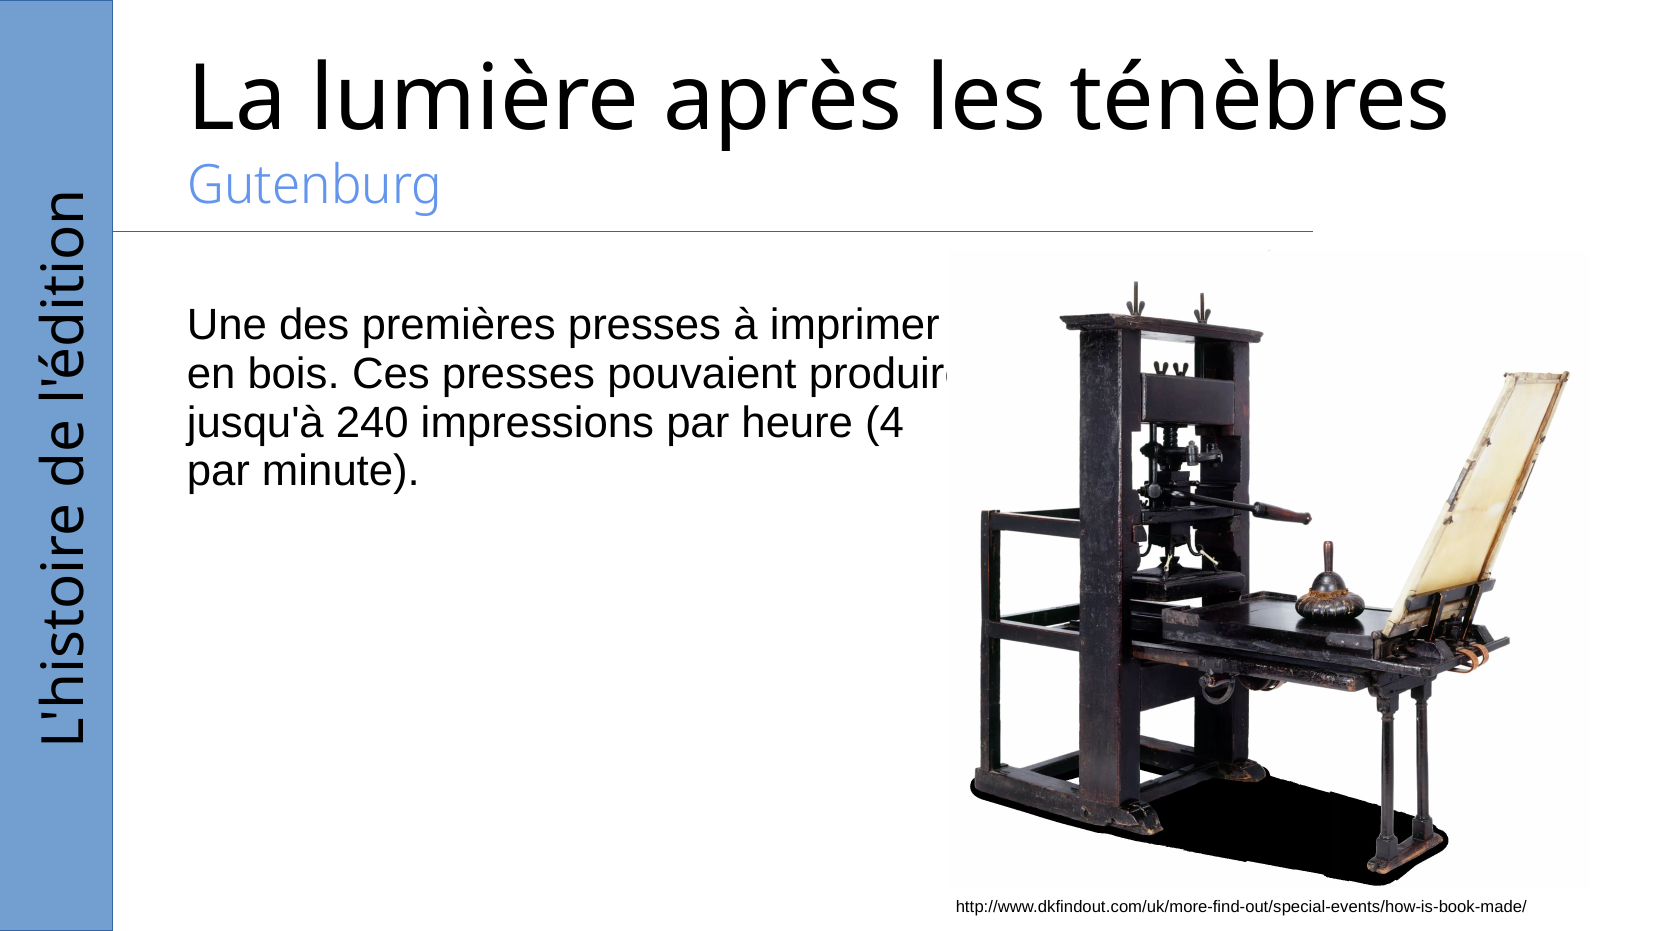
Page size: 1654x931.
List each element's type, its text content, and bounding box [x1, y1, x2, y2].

title Gutenburg [187, 125, 1571, 239]
title La lumière après les ténèbres [187, 33, 1571, 125]
text_box http://www.dkfindout.com/uk/more-find-out/special-events/how-is-book-made/ [941, 890, 1654, 924]
text_box [0, 0, 113, 931]
picture [947, 250, 1590, 889]
text_box L'histoire de l'édition [13, 37, 105, 901]
text_box Une des premières presses à imprimer en bois. Ces presses pouvaient produire jusqu'à 240 impressions par heure (4 par minute). [186, 300, 947, 805]
